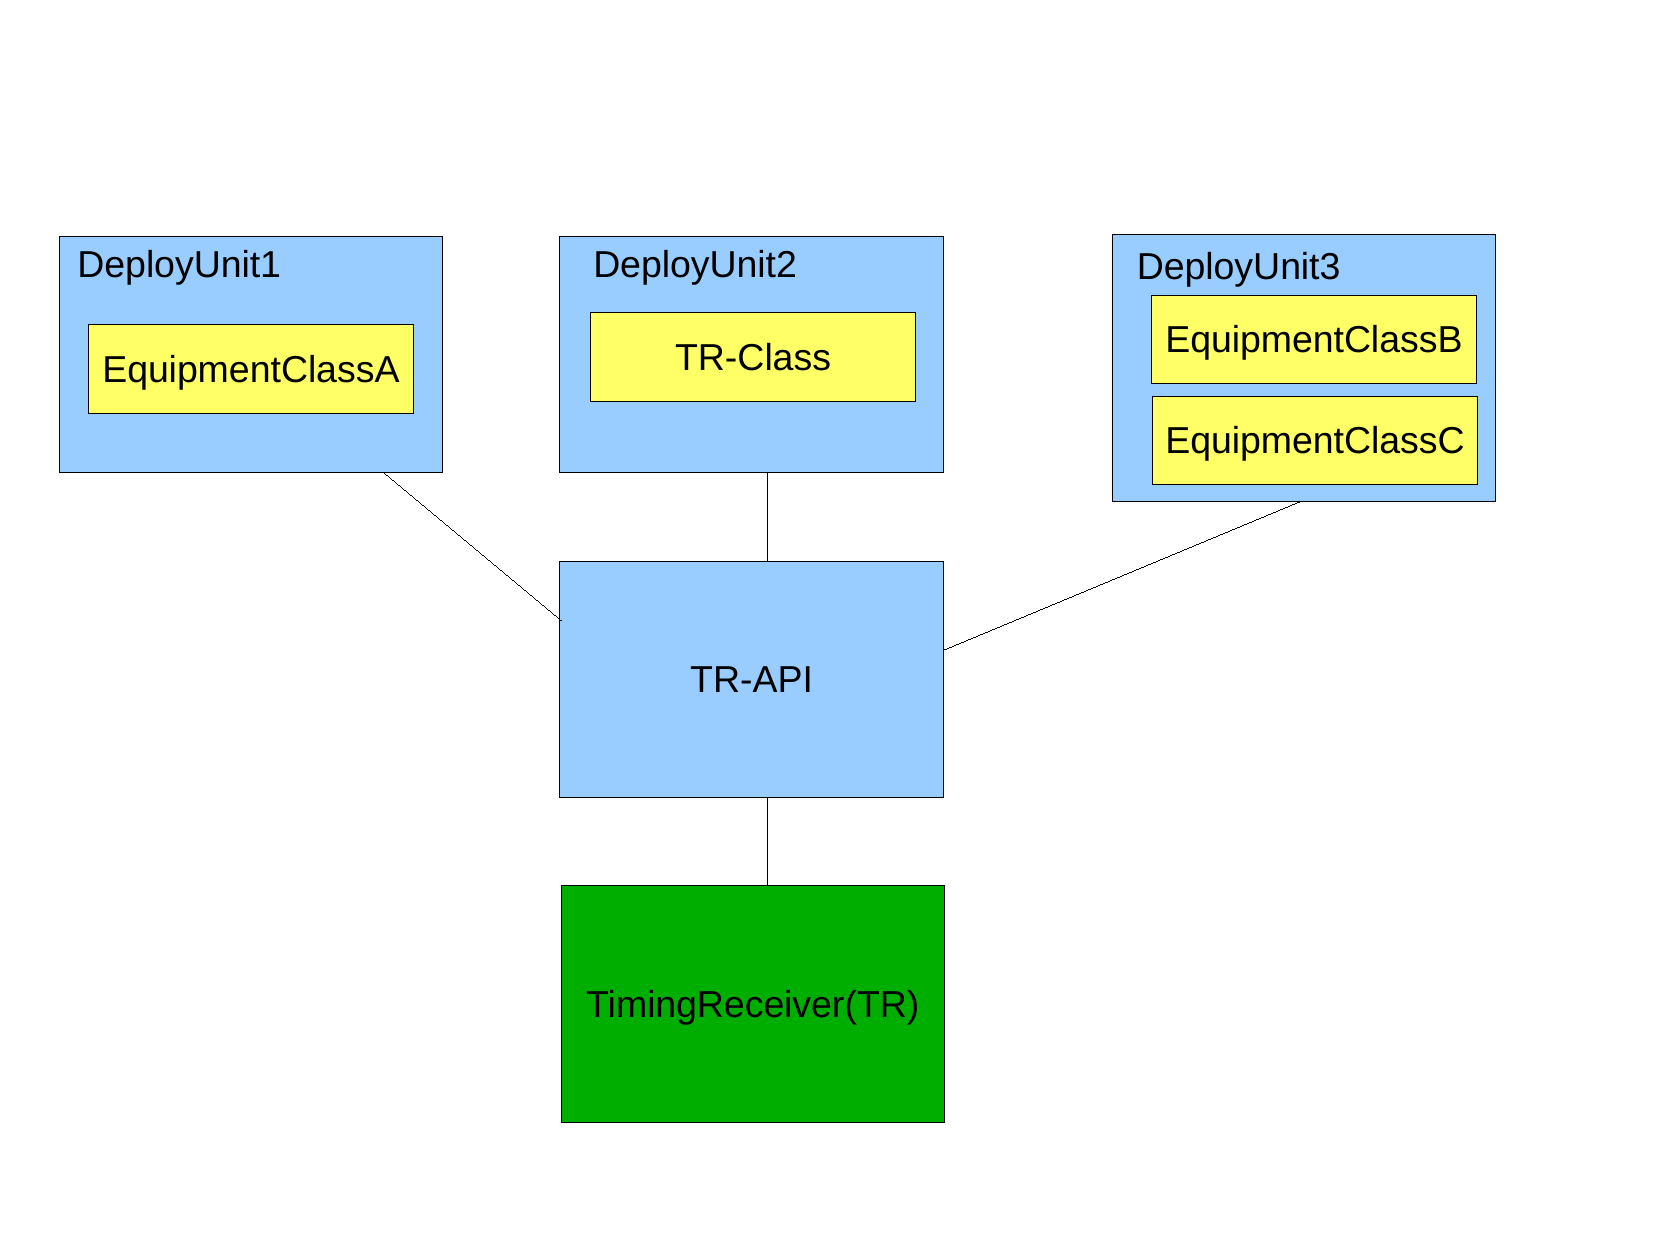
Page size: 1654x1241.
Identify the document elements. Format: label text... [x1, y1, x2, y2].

text_box EquipmentClassC [1152, 396, 1478, 485]
text_box EquipmentClassA [88, 324, 414, 414]
text_box [559, 236, 944, 473]
text_box TR-Class [590, 312, 916, 402]
text_box DeployUnit1 [62, 236, 296, 294]
text_box TR-API [559, 561, 944, 798]
text_box EquipmentClassB [1151, 295, 1477, 384]
text_box [1112, 234, 1496, 502]
text_box TimingReceiver(TR) [561, 885, 945, 1123]
text_box DeployUnit3 [1122, 238, 1355, 384]
text_box [59, 236, 443, 473]
text_box DeployUnit2 [578, 236, 812, 294]
